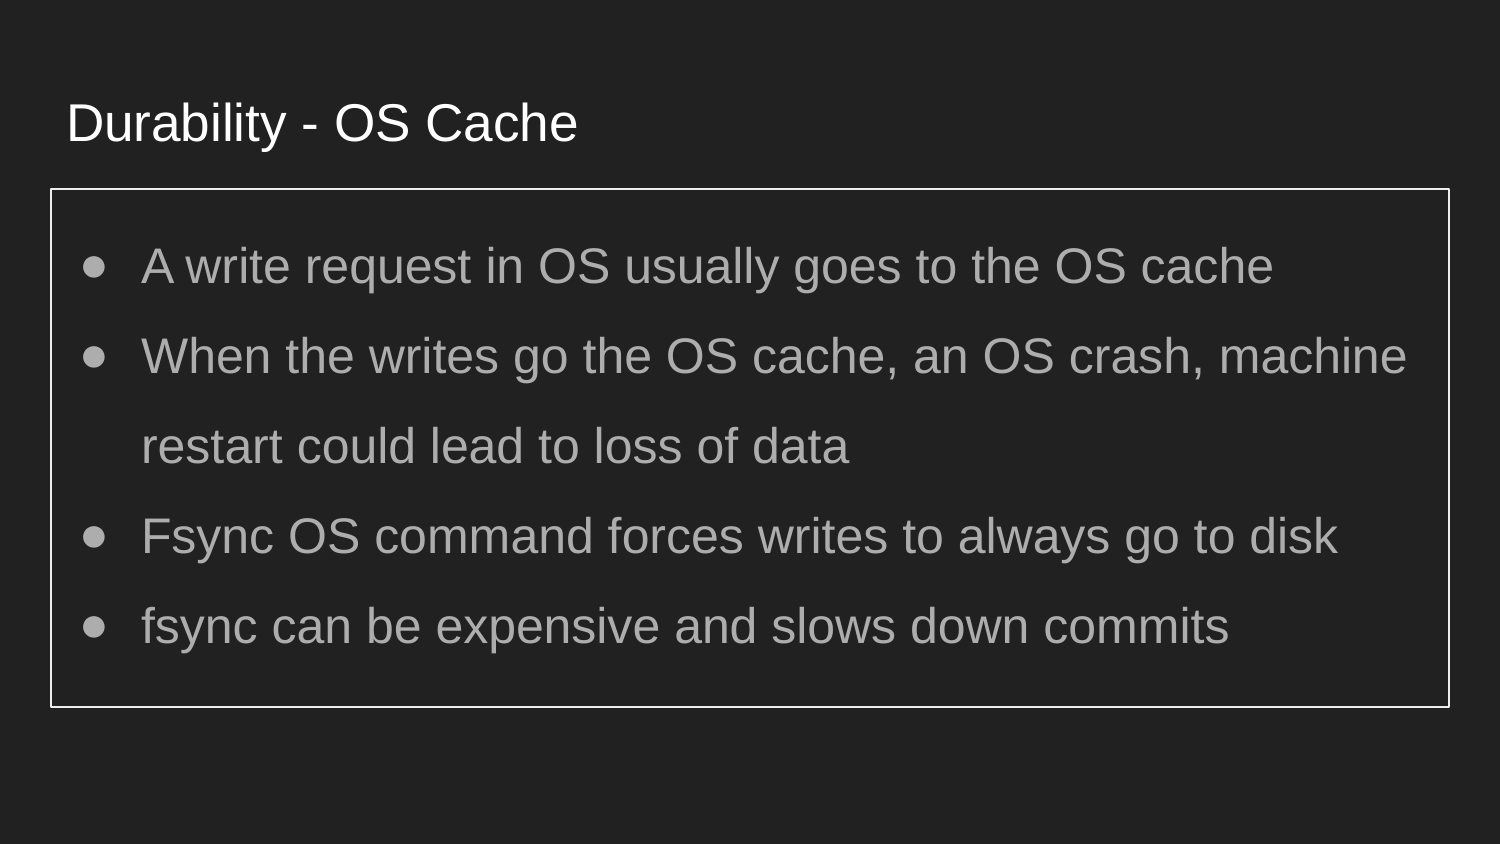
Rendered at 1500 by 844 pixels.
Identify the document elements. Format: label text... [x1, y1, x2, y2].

list A write request in OS usually goes to the OS cache When the writes go the OS cache, an OS crash, machine restart could lead to loss of data Fsync OS command forces writes to always go to disk fsync can be expensive and slows down commits [51, 189, 1449, 708]
title Durability - OS Cache [51, 72, 1449, 167]
